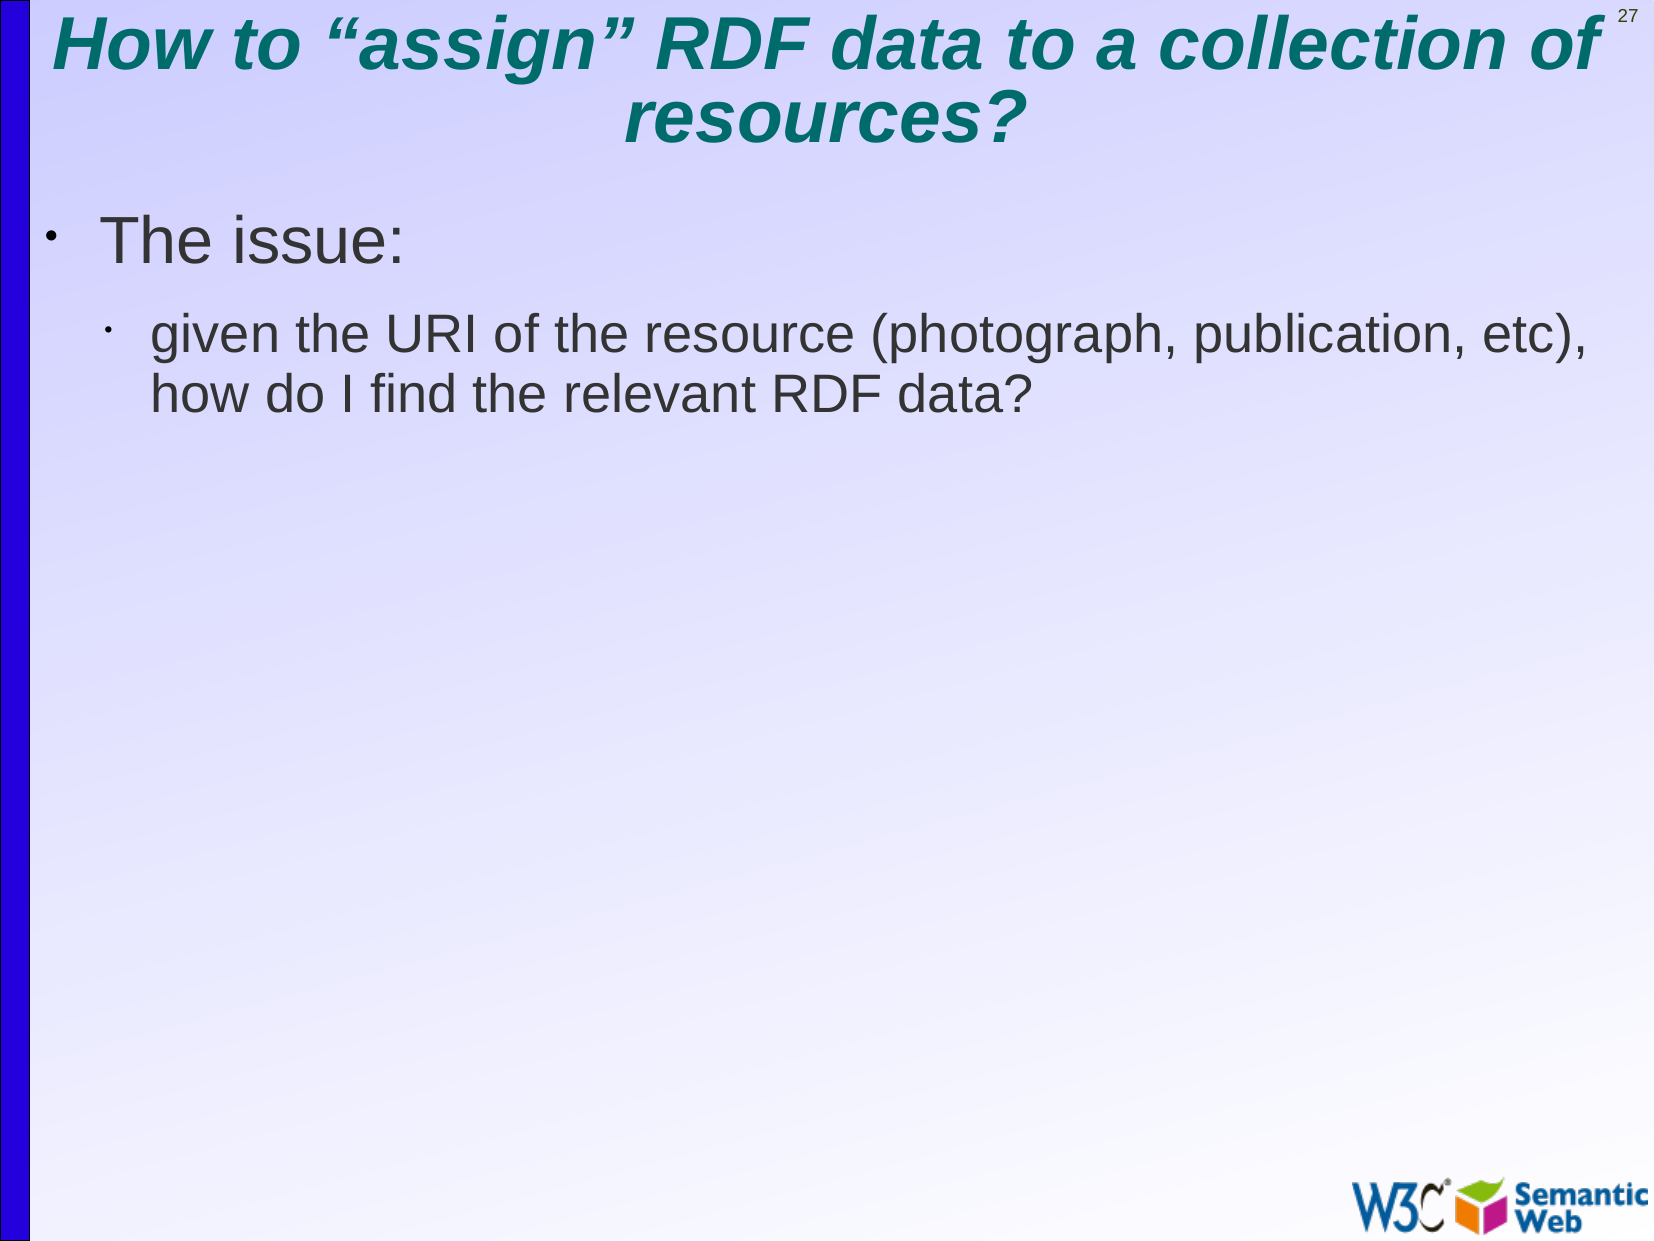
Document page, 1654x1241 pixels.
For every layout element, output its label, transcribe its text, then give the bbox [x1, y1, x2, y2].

picture [1352, 1175, 1648, 1235]
title How to “assign” RDF data to a collection of resources? [0, 3, 1654, 163]
list The issue: given the URI of the resource (photograph, publication, etc), how do I find the relevant RDF data? [29, 206, 1624, 1193]
